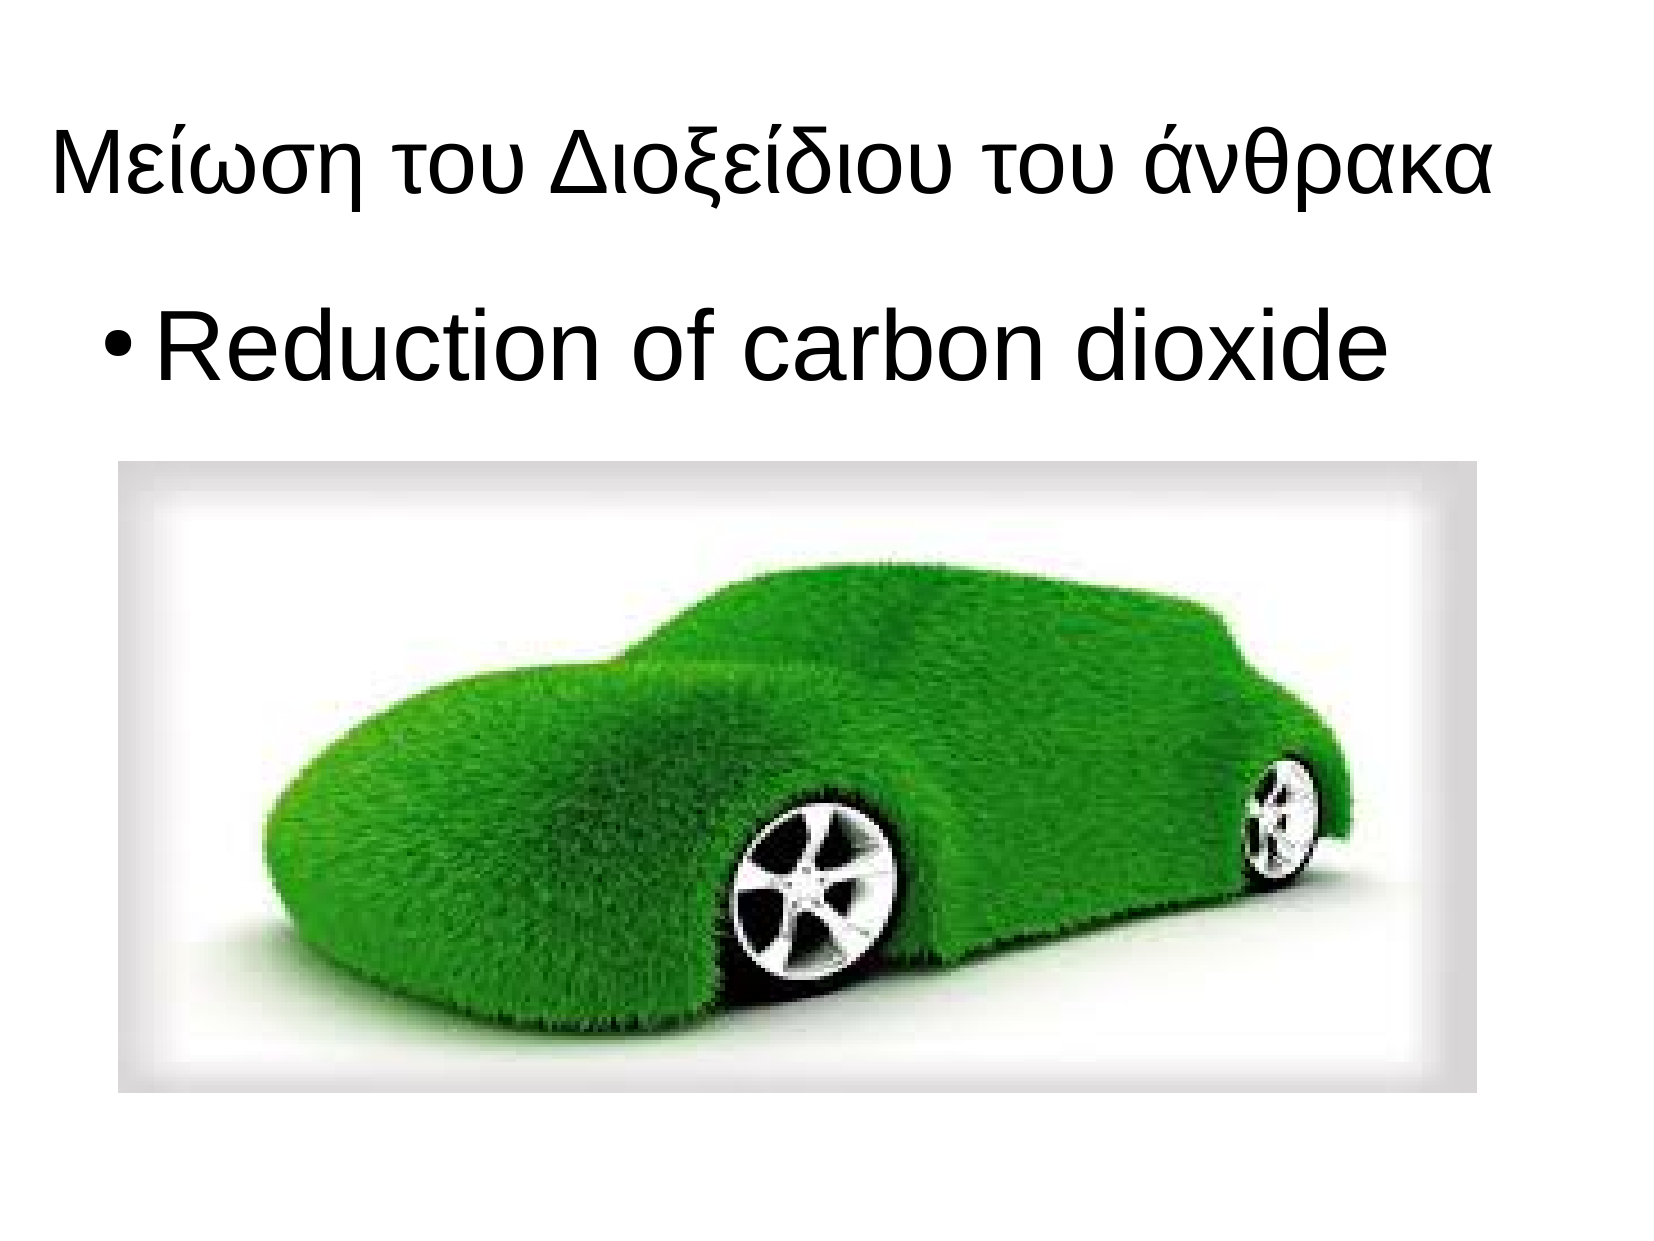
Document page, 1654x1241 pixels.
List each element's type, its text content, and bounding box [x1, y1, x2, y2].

list Reduction of carbon dioxide [82, 290, 1571, 1109]
picture [118, 461, 1477, 1093]
title Μείωση του Διοξείδιου του άνθρακα [29, 58, 1518, 266]
